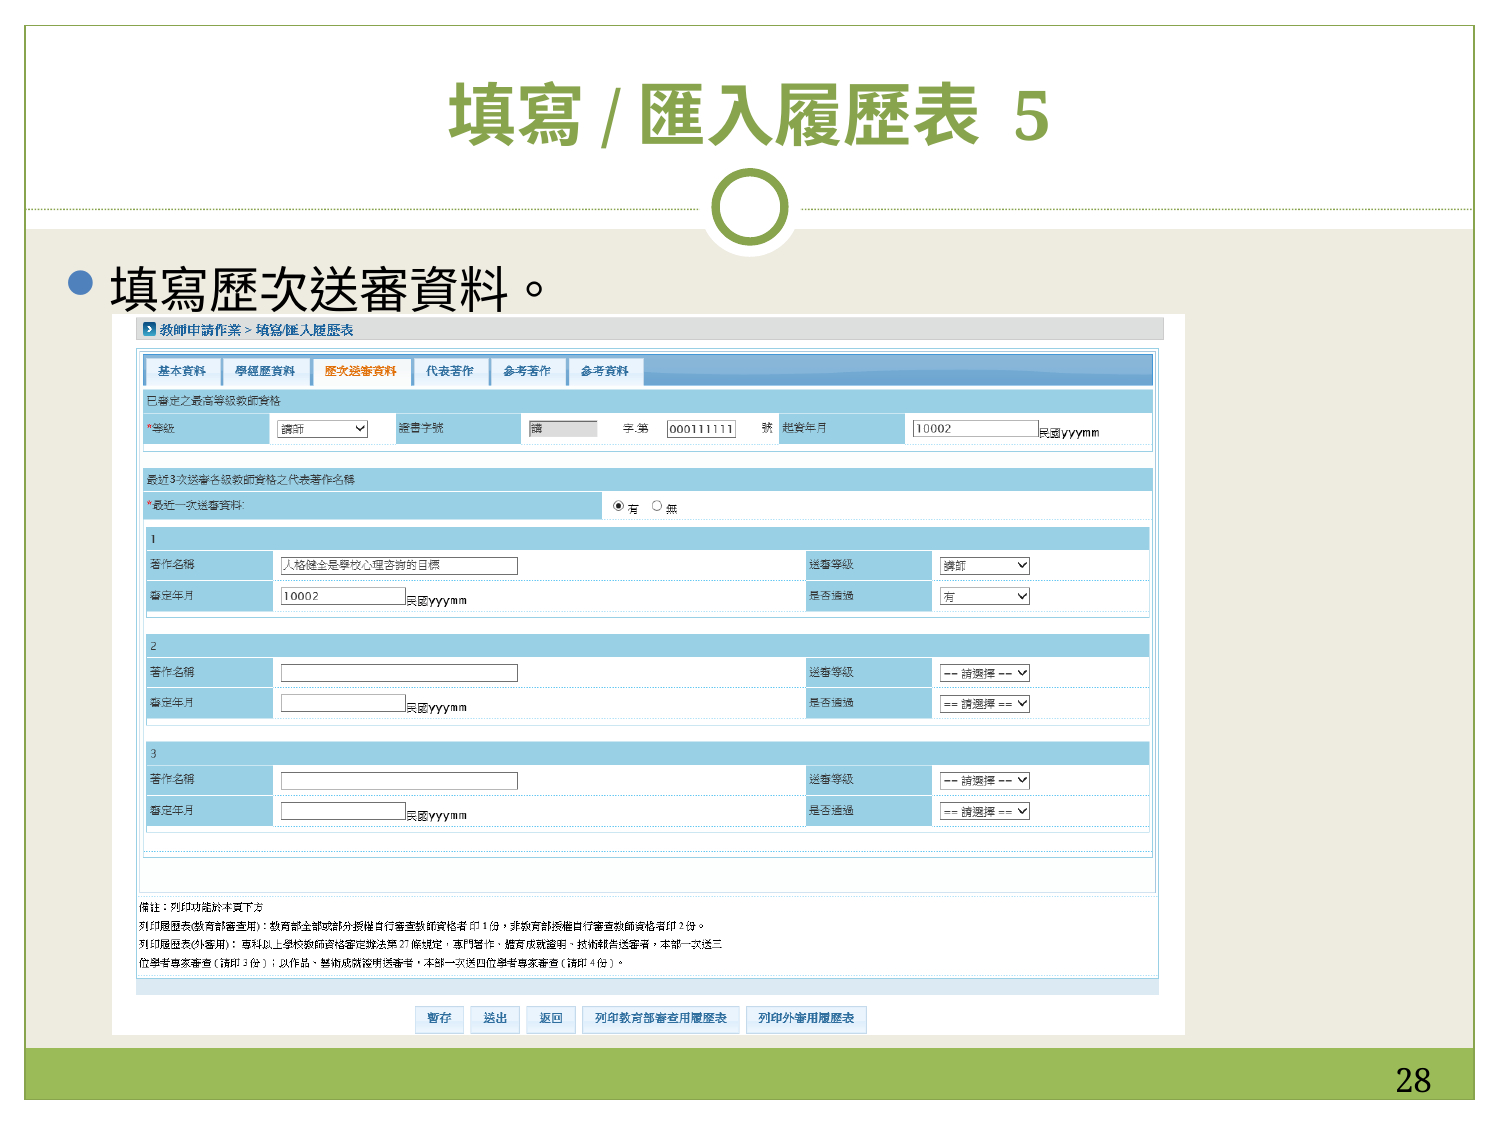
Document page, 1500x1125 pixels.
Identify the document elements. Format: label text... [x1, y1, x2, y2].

title 填寫/匯入履歷表 5 [49, 37, 1450, 162]
text_box [1376, 1045, 1452, 1118]
list 填寫歷次送審資料。 [49, 250, 1445, 1001]
picture [112, 314, 1185, 1035]
